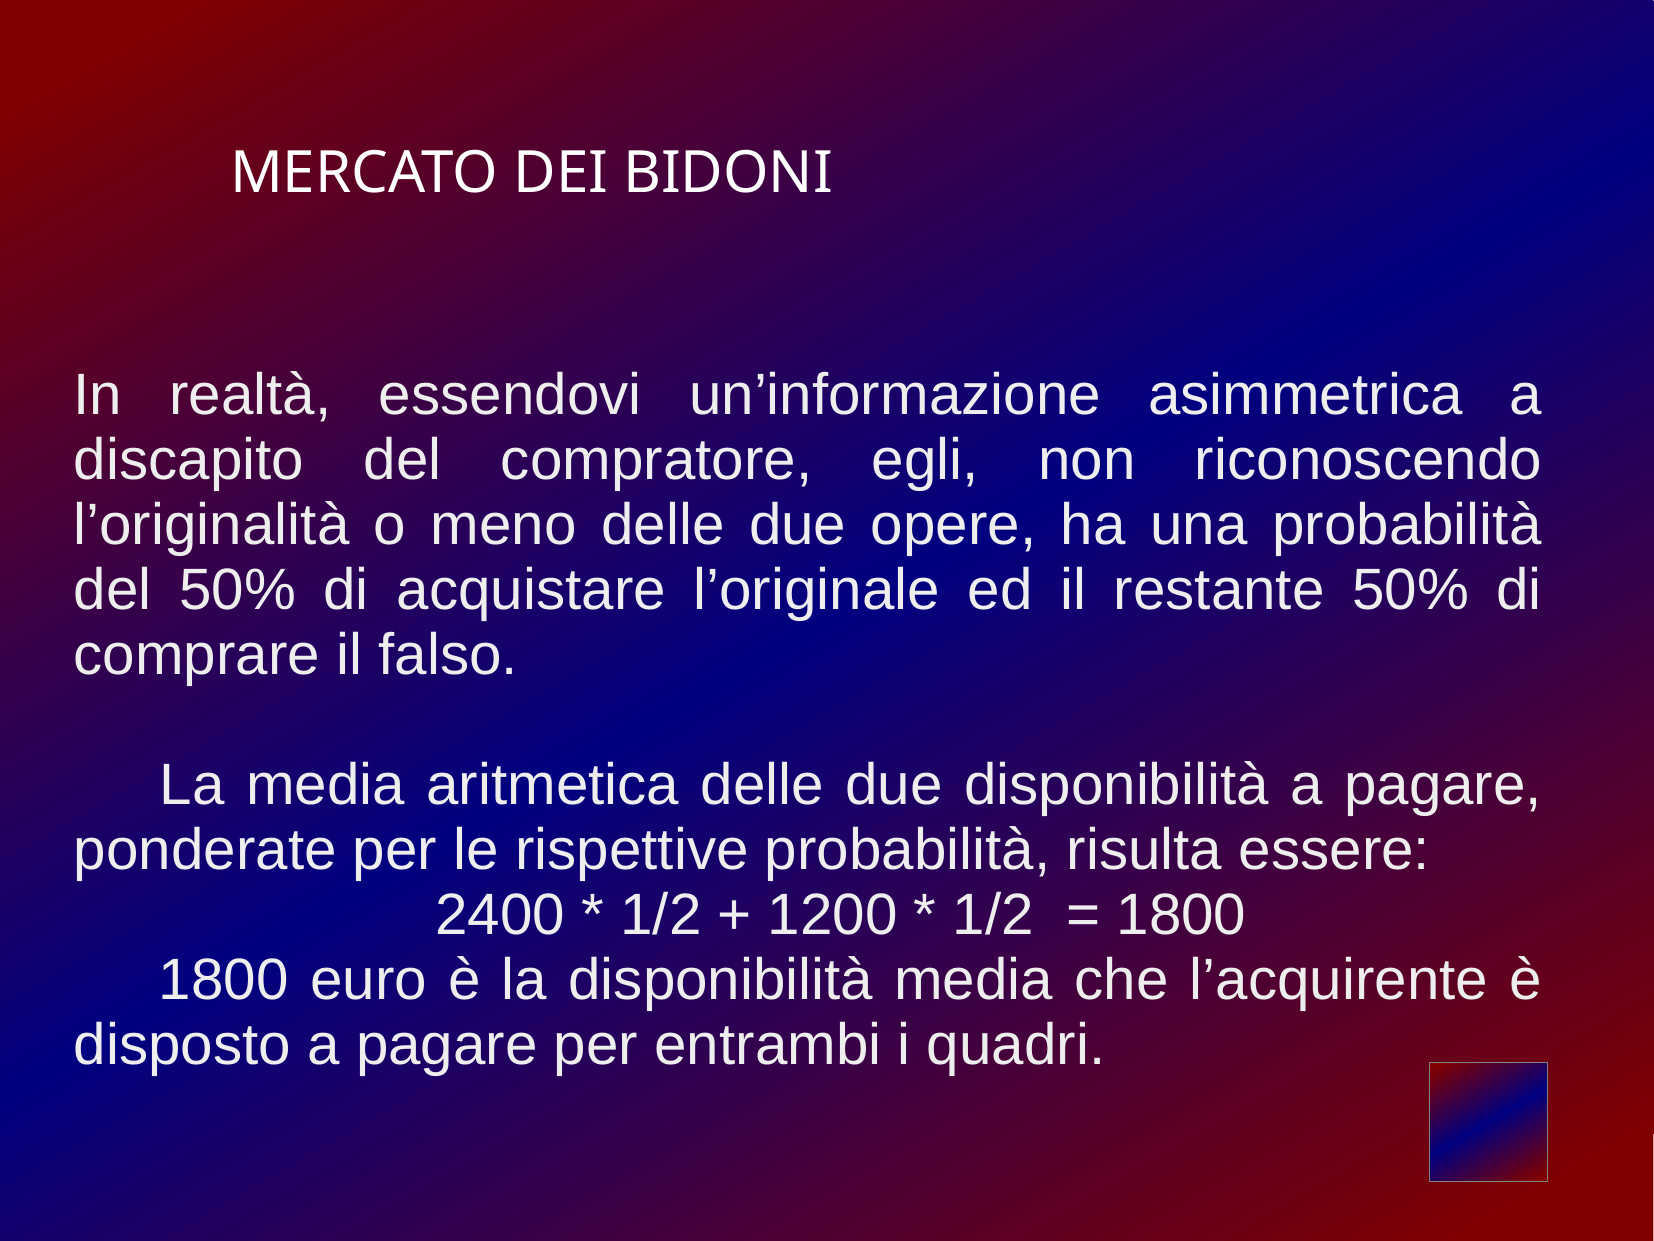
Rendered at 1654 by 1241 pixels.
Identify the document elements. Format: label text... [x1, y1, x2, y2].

text_box In realtà, essendovi un’informazione asimmetrica a discapito del compratore, egli, non riconoscendo l’originalità o meno delle due opere, ha una probabilità del 50% di acquistare l’originale ed il restante 50% di comprare il falso. La media aritmetica delle due disponibilità a pagare, ponderate per le rispettive probabilità, risulta essere: 2400 * 1/2 + 1200 * 1/2 = 1800 1800 euro è la disponibilità media che l’acquirente è disposto a pagare per entrambi i quadri. [59, 354, 1560, 1194]
text_box MERCATO DEI BIDONI [94, 123, 969, 281]
